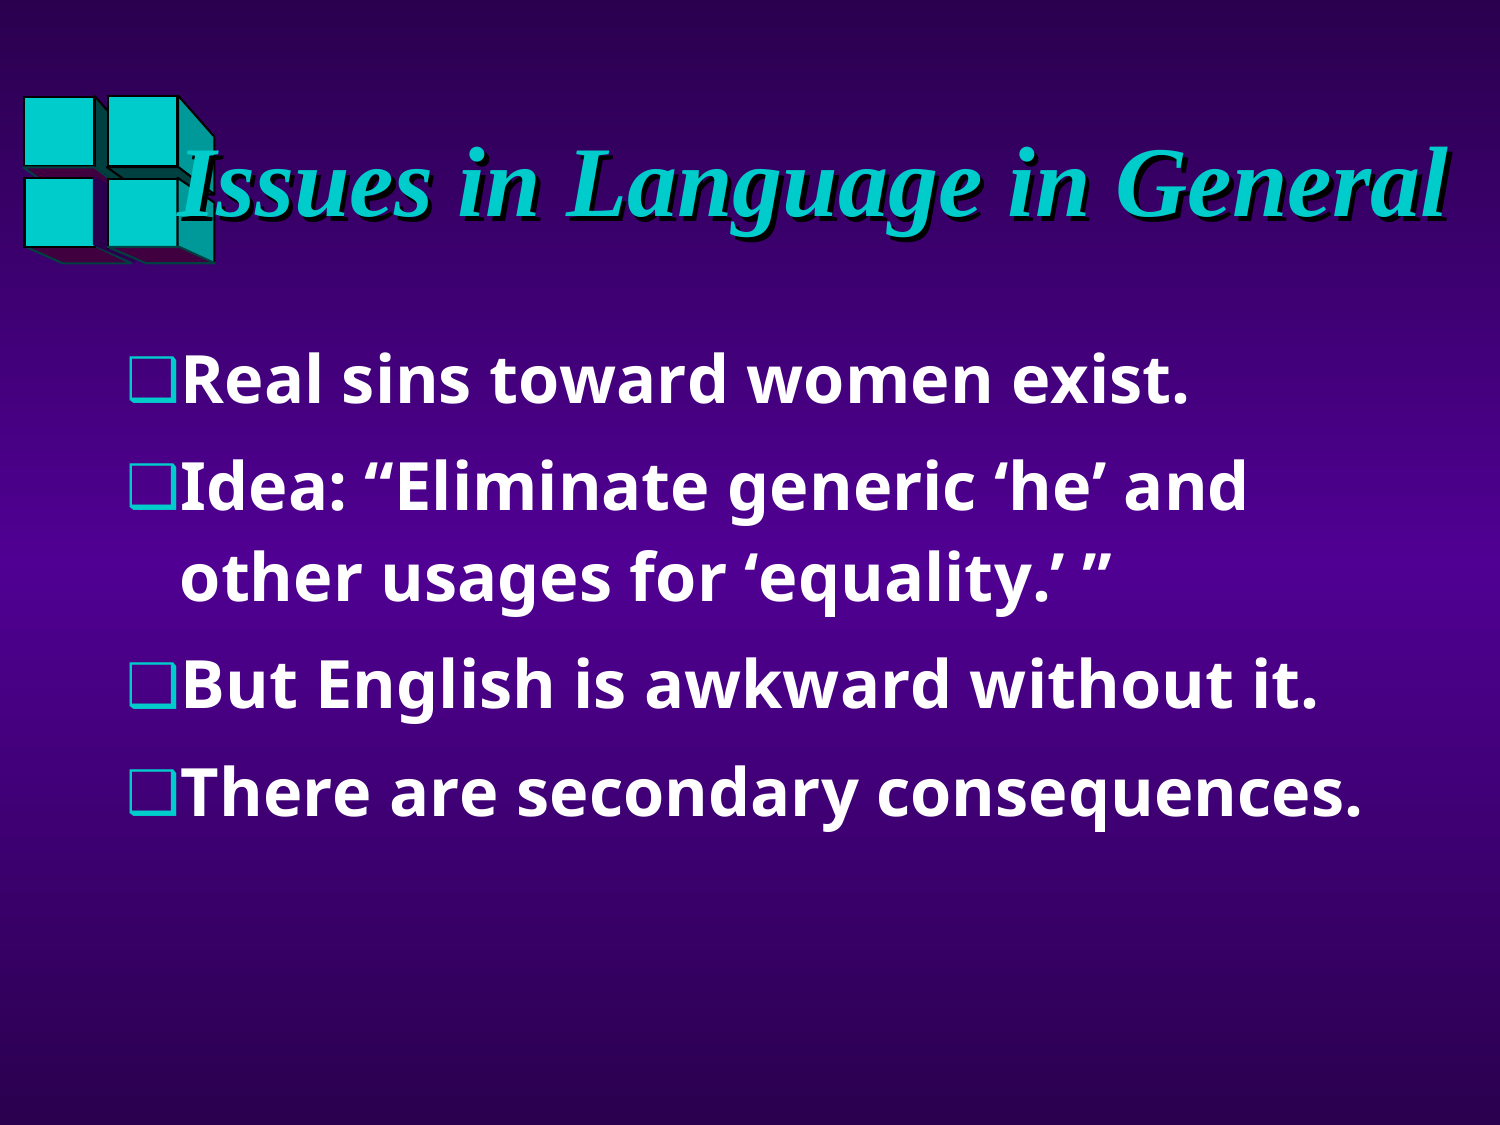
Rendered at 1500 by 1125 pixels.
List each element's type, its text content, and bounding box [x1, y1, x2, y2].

title Issues in Language in General [162, 78, 1500, 288]
list Real sins toward women exist. Idea: “Eliminate generic ‘he’ and other usages for ‘equality.’ ” But English is awkward without it. There are secondary consequences. [112, 324, 1388, 1001]
